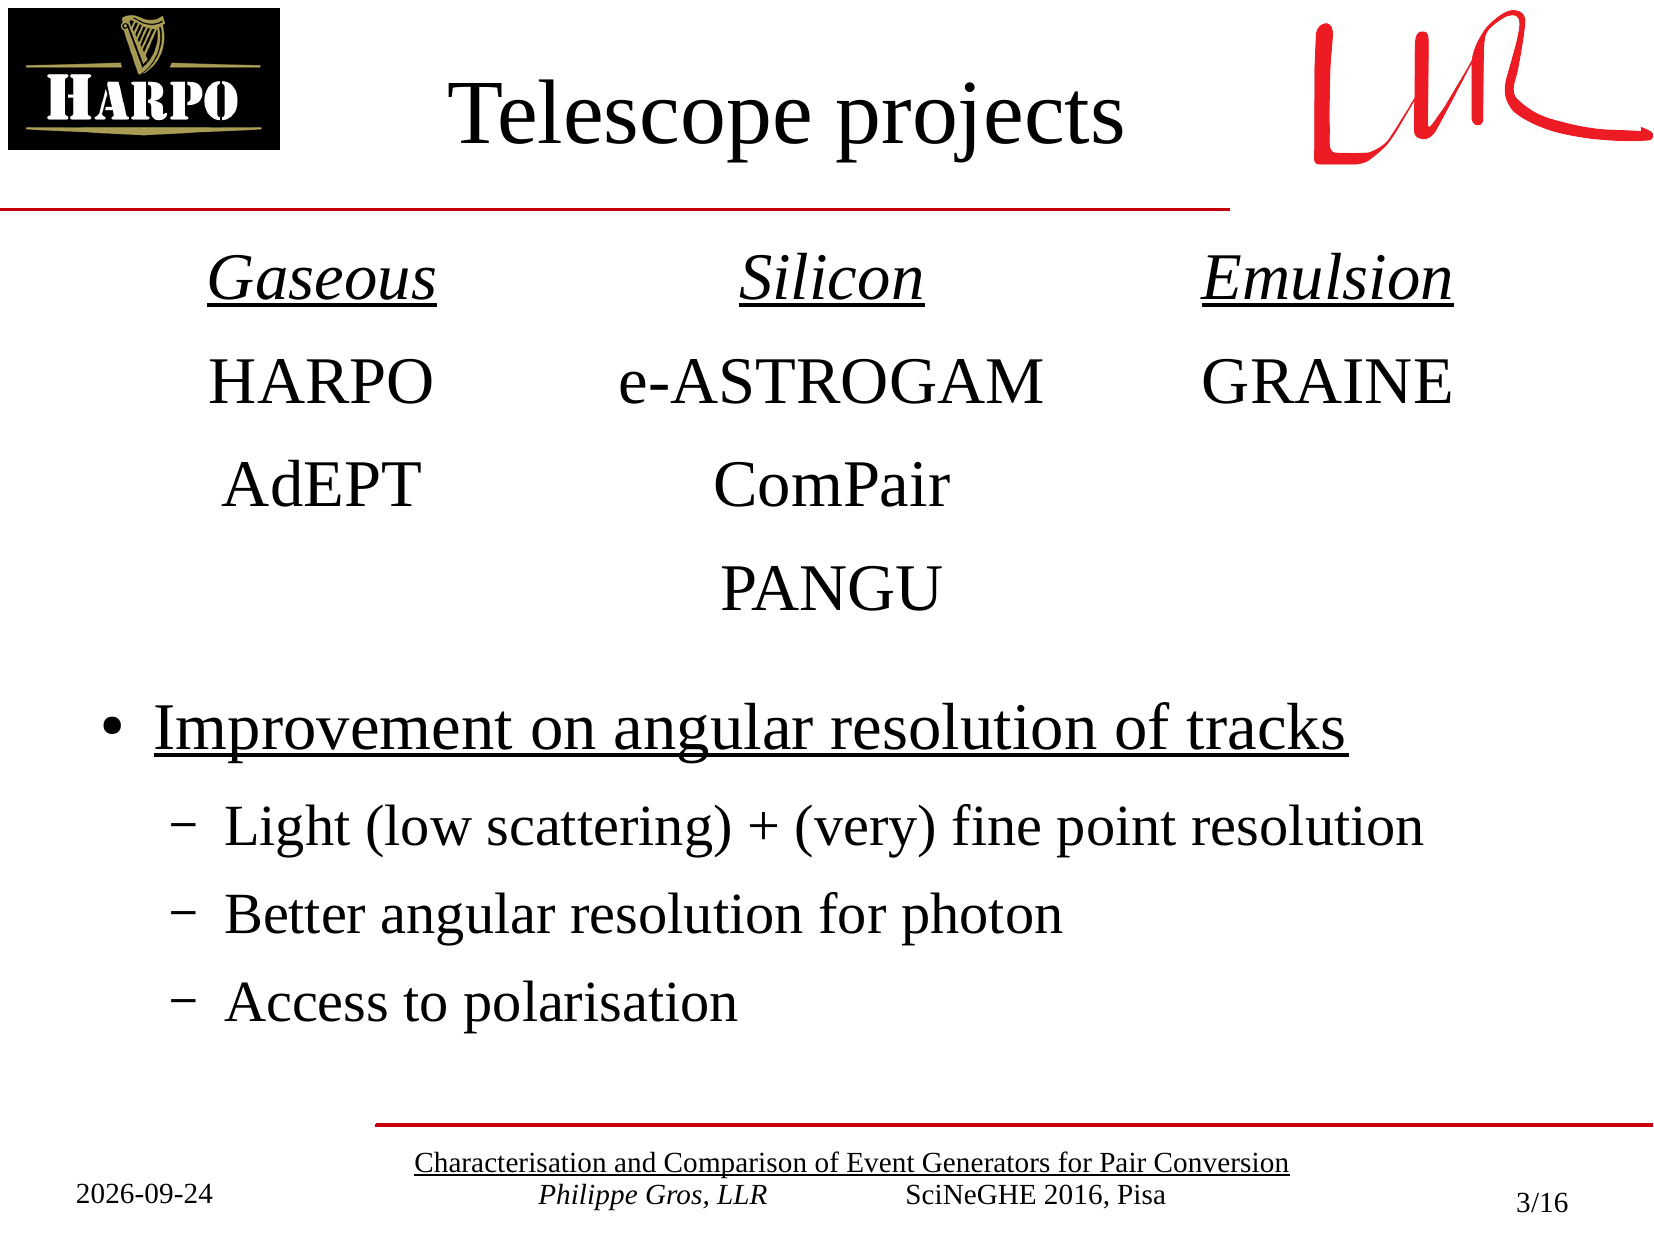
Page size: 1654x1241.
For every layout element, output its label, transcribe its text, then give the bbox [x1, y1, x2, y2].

list Improvement on angular resolution of tracks Light (low scattering) + (very) fine point resolution Better angular resolution for photon Access to polarisation [82, 690, 1546, 1101]
picture [8, 8, 280, 150]
list Silicon e-ASTROGAM ComPair PANGU [585, 240, 1079, 651]
title Telescope projects [284, 14, 1290, 210]
picture [1314, 10, 1653, 165]
list Gaseous HARPO AdEPT [82, 239, 562, 651]
list Emulsion GRAINE [1088, 239, 1568, 651]
